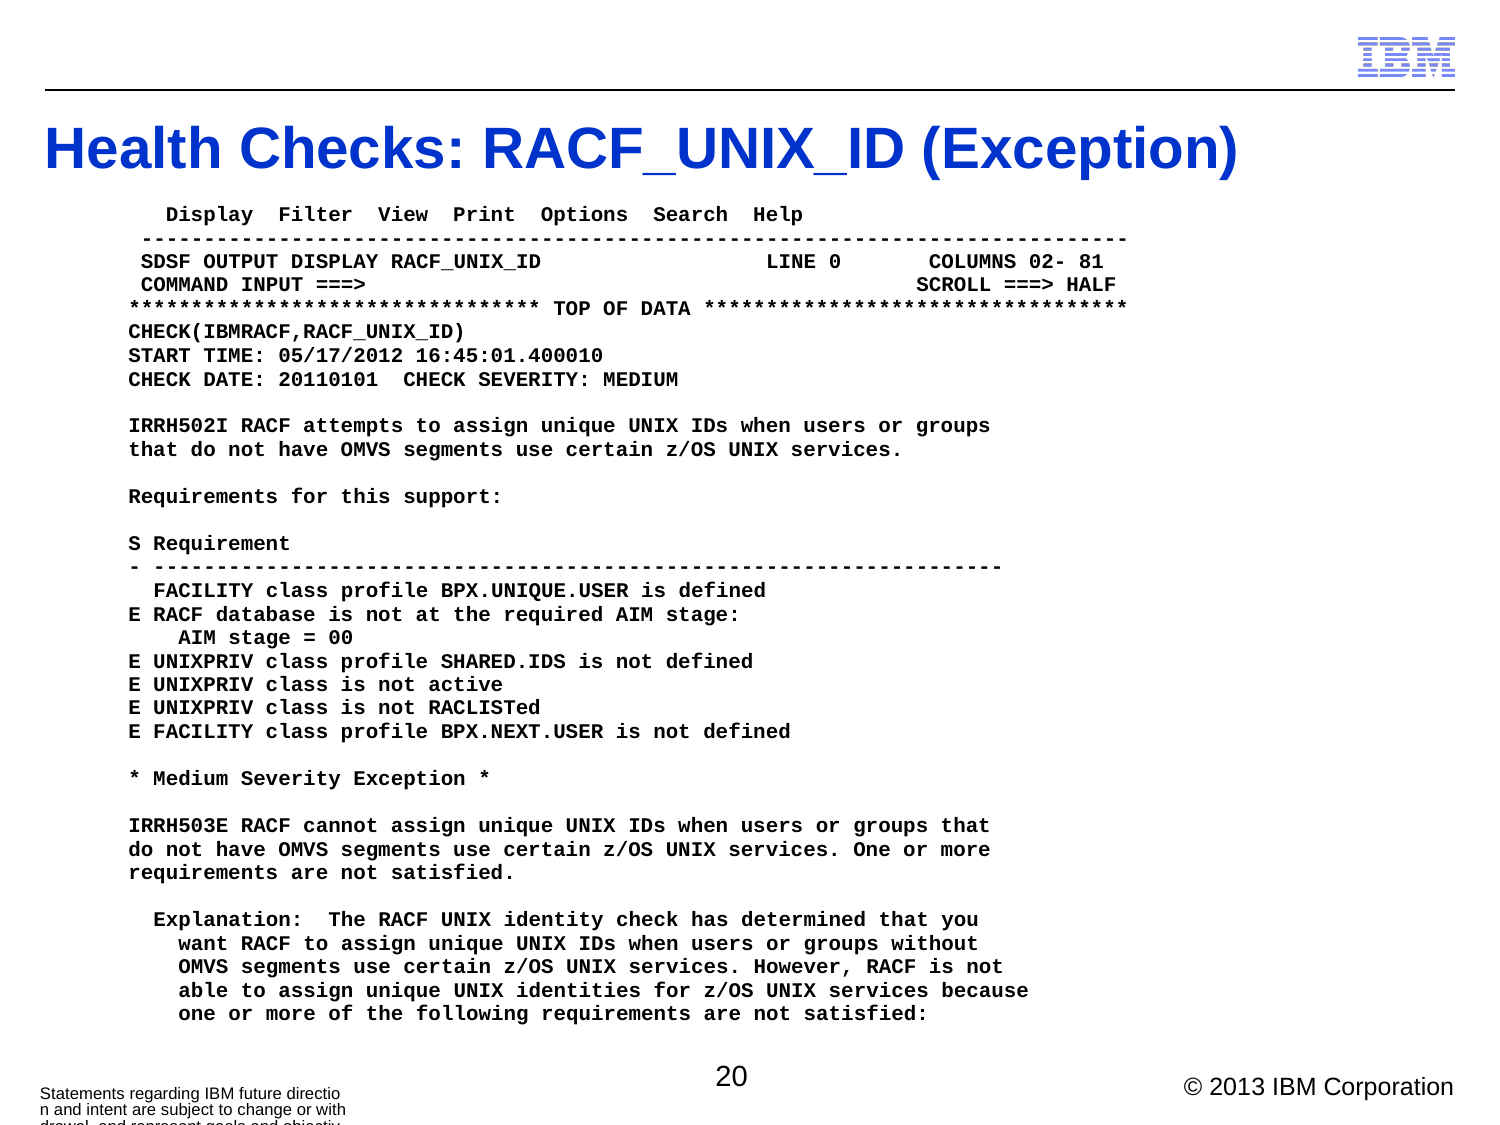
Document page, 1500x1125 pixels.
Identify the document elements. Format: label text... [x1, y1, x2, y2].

picture [1358, 37, 1455, 77]
title Health Checks: RACF_UNIX_ID (Exception) [29, 89, 1455, 211]
table_header Display Filter View Print Options Search Help ------------------------------------------------------------------------------- SDSF OUTPUT DISPLAY RACF_UNIX_ID LINE 0 COLUMNS 02- 81 COMMAND INPUT ===> SCROLL ===> HALF ********************************* TOP OF DATA ********************************** CHECK(IBMRACF,RACF_UNIX_ID) START TIME: 05/17/2012 16:45:01.400010 CHECK DATE: 20110101 CHECK SEVERITY: MEDIUM IRRH502I RACF attempts to assign unique UNIX IDs when users or groups that do not have OMVS segments use certain z/OS UNIX services. Requirements for this support: S Requirement - -------------------------------------------------------------------- FACILITY class profile BPX.UNIQUE.USER is defined E RACF database is not at the required AIM stage: AIM stage = 00 E UNIXPRIV class profile SHARED.IDS is not defined E UNIXPRIV class is not active E UNIXPRIV class is not RACLISTed E FACILITY class profile BPX.NEXT.USER is not defined * Medium Severity Exception * IRRH503E RACF cannot assign unique UNIX IDs when users or groups that do not have OMVS segments use certain z/OS UNIX services. One or more requirements are not satisfied. Explanation: The RACF UNIX identity check has determined that you want RACF to assign unique UNIX IDs when users or groups without OMVS segments use certain z/OS UNIX services. However, RACF is not able to assign unique UNIX identities for z/OS UNIX services because one or more of the following requirements are not satisfied: [114, 197, 1388, 1086]
